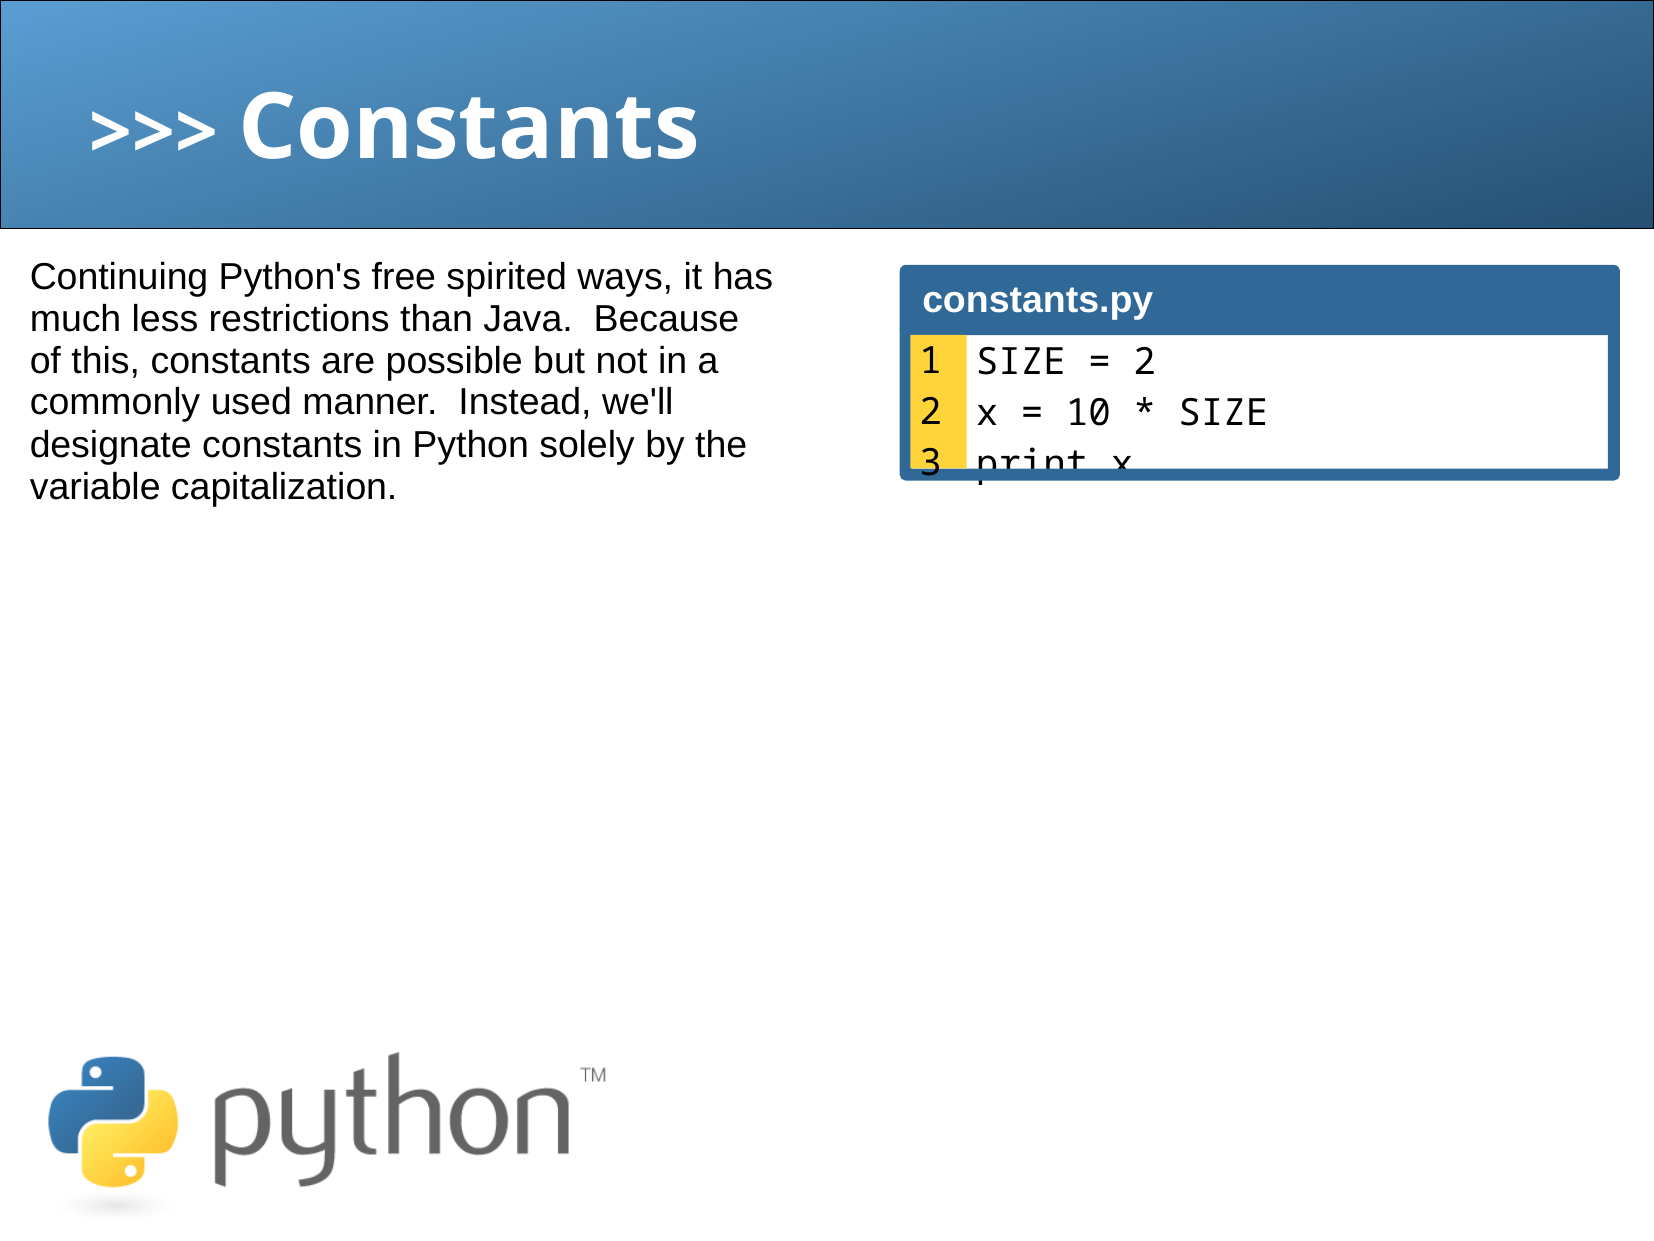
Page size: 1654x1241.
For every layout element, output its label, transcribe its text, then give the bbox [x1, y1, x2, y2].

text_box SIZE = 2 x = 10 * SIZE print x [981, 335, 1607, 468]
text_box 1 2 3 [904, 325, 981, 468]
text_box [905, 270, 1614, 330]
text_box constants.py [907, 273, 1487, 331]
picture [0, 1018, 660, 1241]
text_box [0, 0, 1654, 229]
text_box Continuing Python's free spirited ways, it has much less restrictions than Java. Because of this, constants are possible but not in a commonly used manner. Instead, we'll designate constants in Python solely by the variable capitalization. [15, 247, 790, 515]
text_box >>> Constants [75, 53, 1576, 188]
